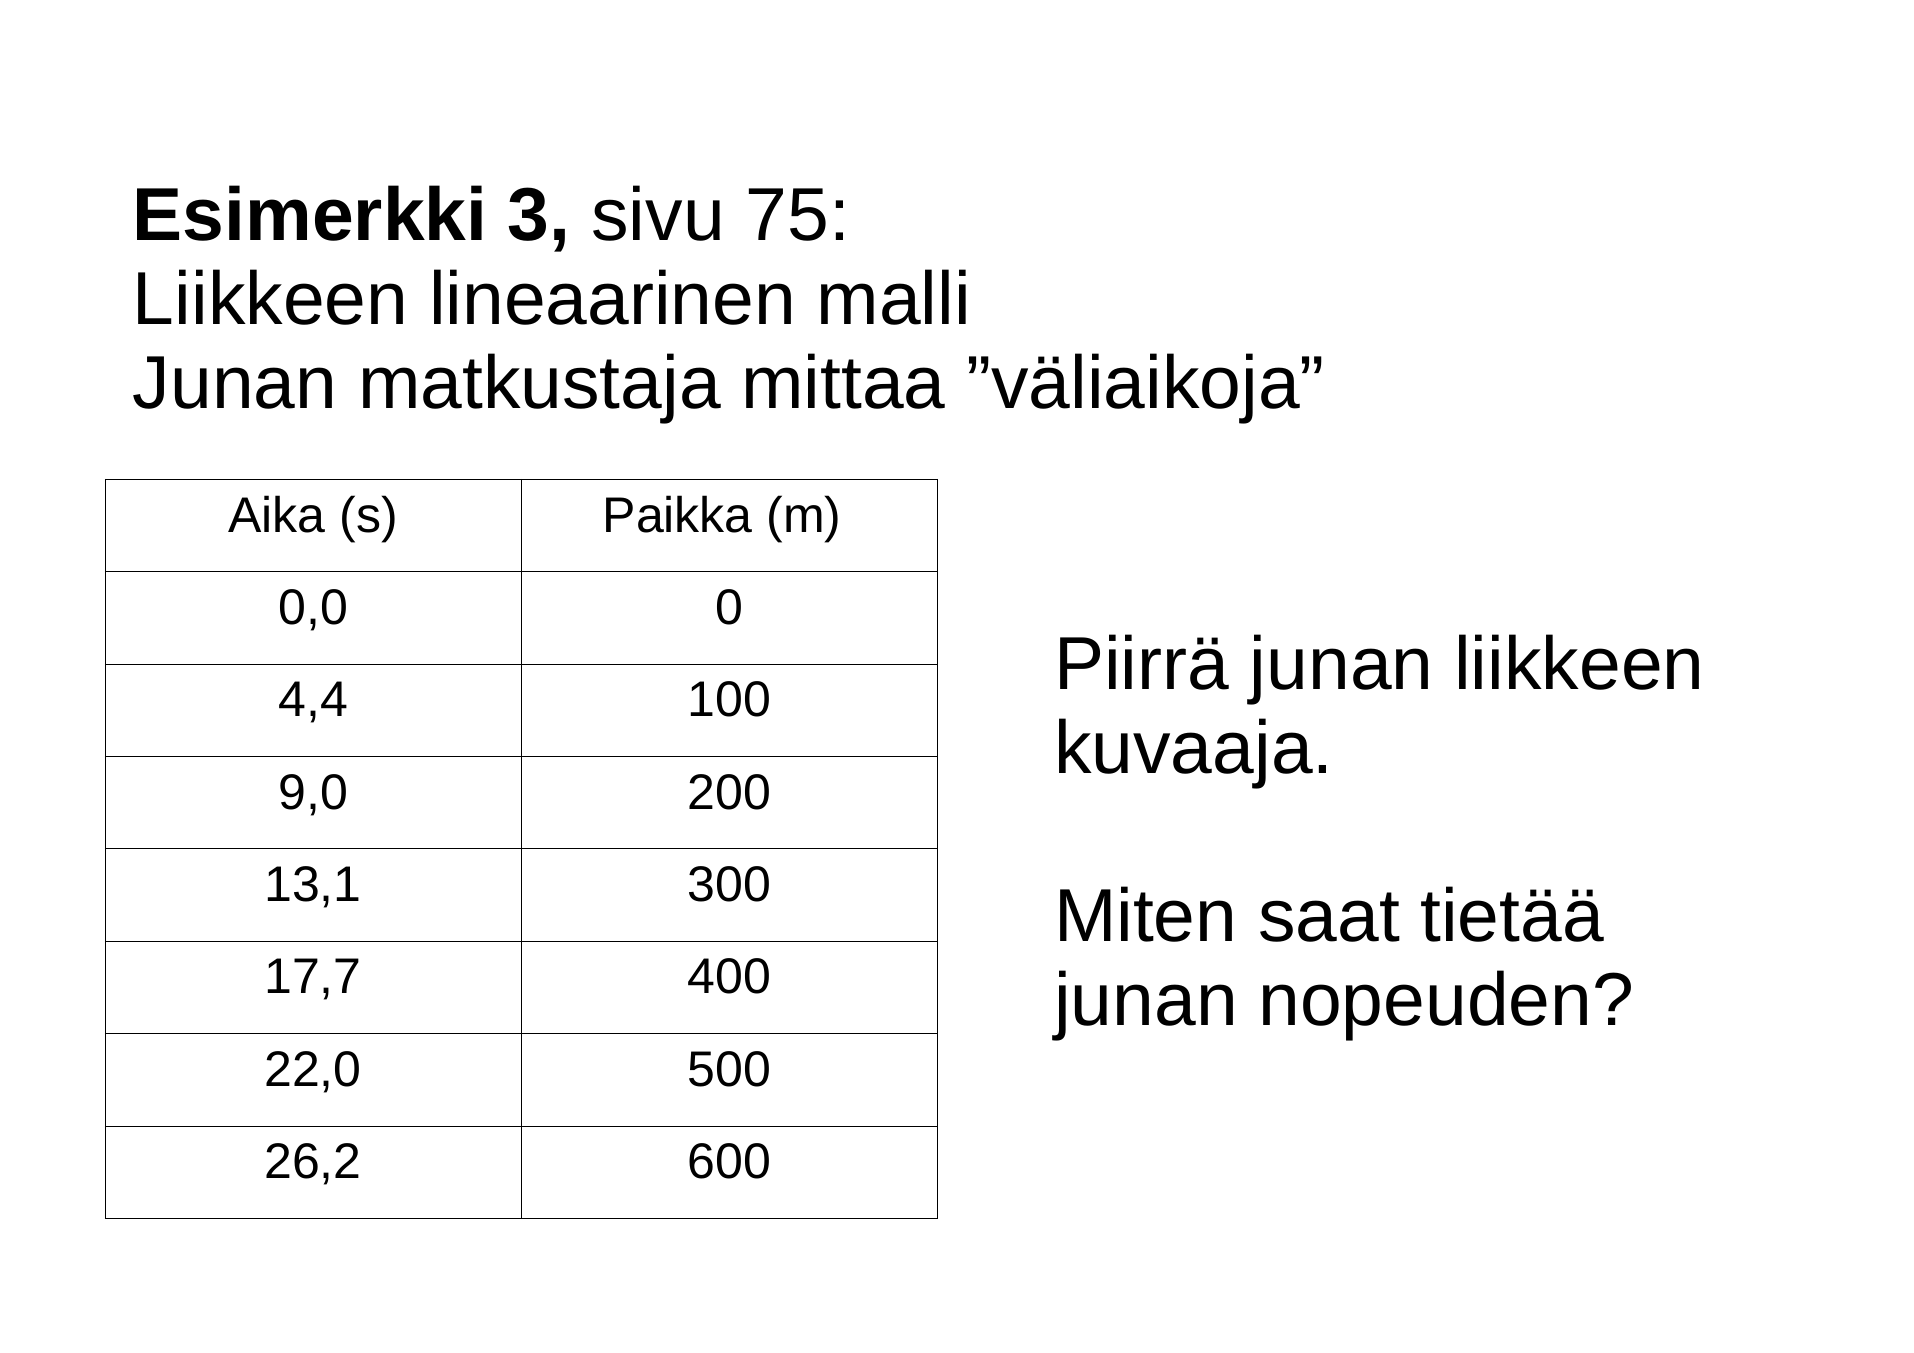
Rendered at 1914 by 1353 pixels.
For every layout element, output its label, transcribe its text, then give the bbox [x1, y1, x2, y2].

table_cell 200 [522, 757, 937, 848]
table_cell 0,0 [106, 572, 521, 664]
table_cell 17,7 [106, 942, 521, 1033]
table_cell 4,4 [106, 665, 521, 756]
table_cell 0 [522, 572, 937, 664]
table_cell 600 [522, 1127, 937, 1218]
table_cell 100 [522, 665, 937, 756]
table_header Paikka (m) [522, 480, 937, 571]
table_header Aika (s) [106, 480, 521, 571]
table_cell 13,1 [106, 849, 521, 941]
table_cell 300 [522, 849, 937, 941]
text_box Piirrä junan liikkeen kuvaaja. Miten saat tietää junan nopeuden? [1039, 614, 1737, 1049]
table_cell 400 [522, 942, 937, 1033]
table_cell 26,2 [106, 1127, 521, 1218]
text_box Esimerkki 3, sivu 75: Liikkeen lineaarinen malli Junan matkustaja mittaa ”väliaikoja” [118, 165, 1831, 433]
table_cell 22,0 [106, 1034, 521, 1126]
table_cell 500 [522, 1034, 937, 1126]
table_cell 9,0 [106, 757, 521, 848]
